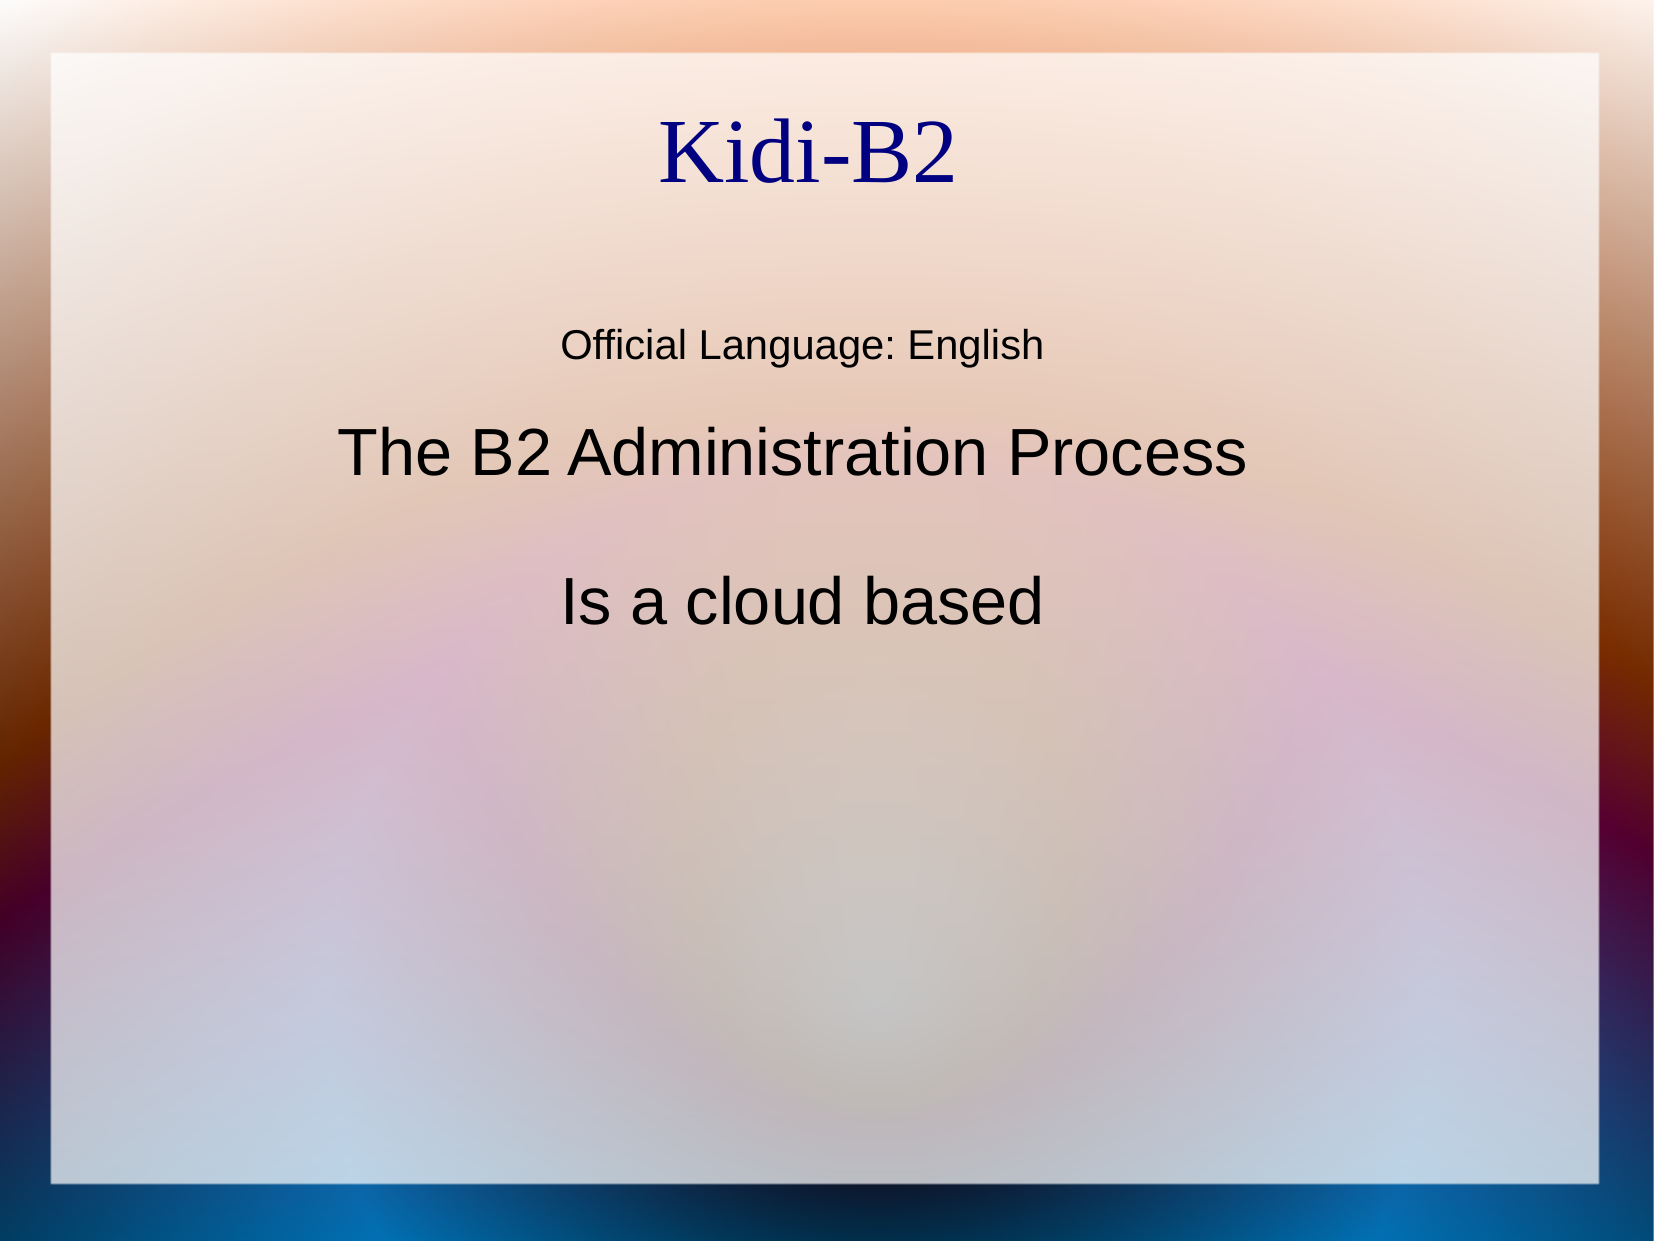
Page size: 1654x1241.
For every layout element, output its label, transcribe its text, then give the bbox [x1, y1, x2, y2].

title Kidi-B2 [102, 47, 1516, 256]
picture [0, 0, 1654, 1241]
text_box Official Language: English The B2 Administration Process Is a cloud based [135, 240, 1471, 796]
